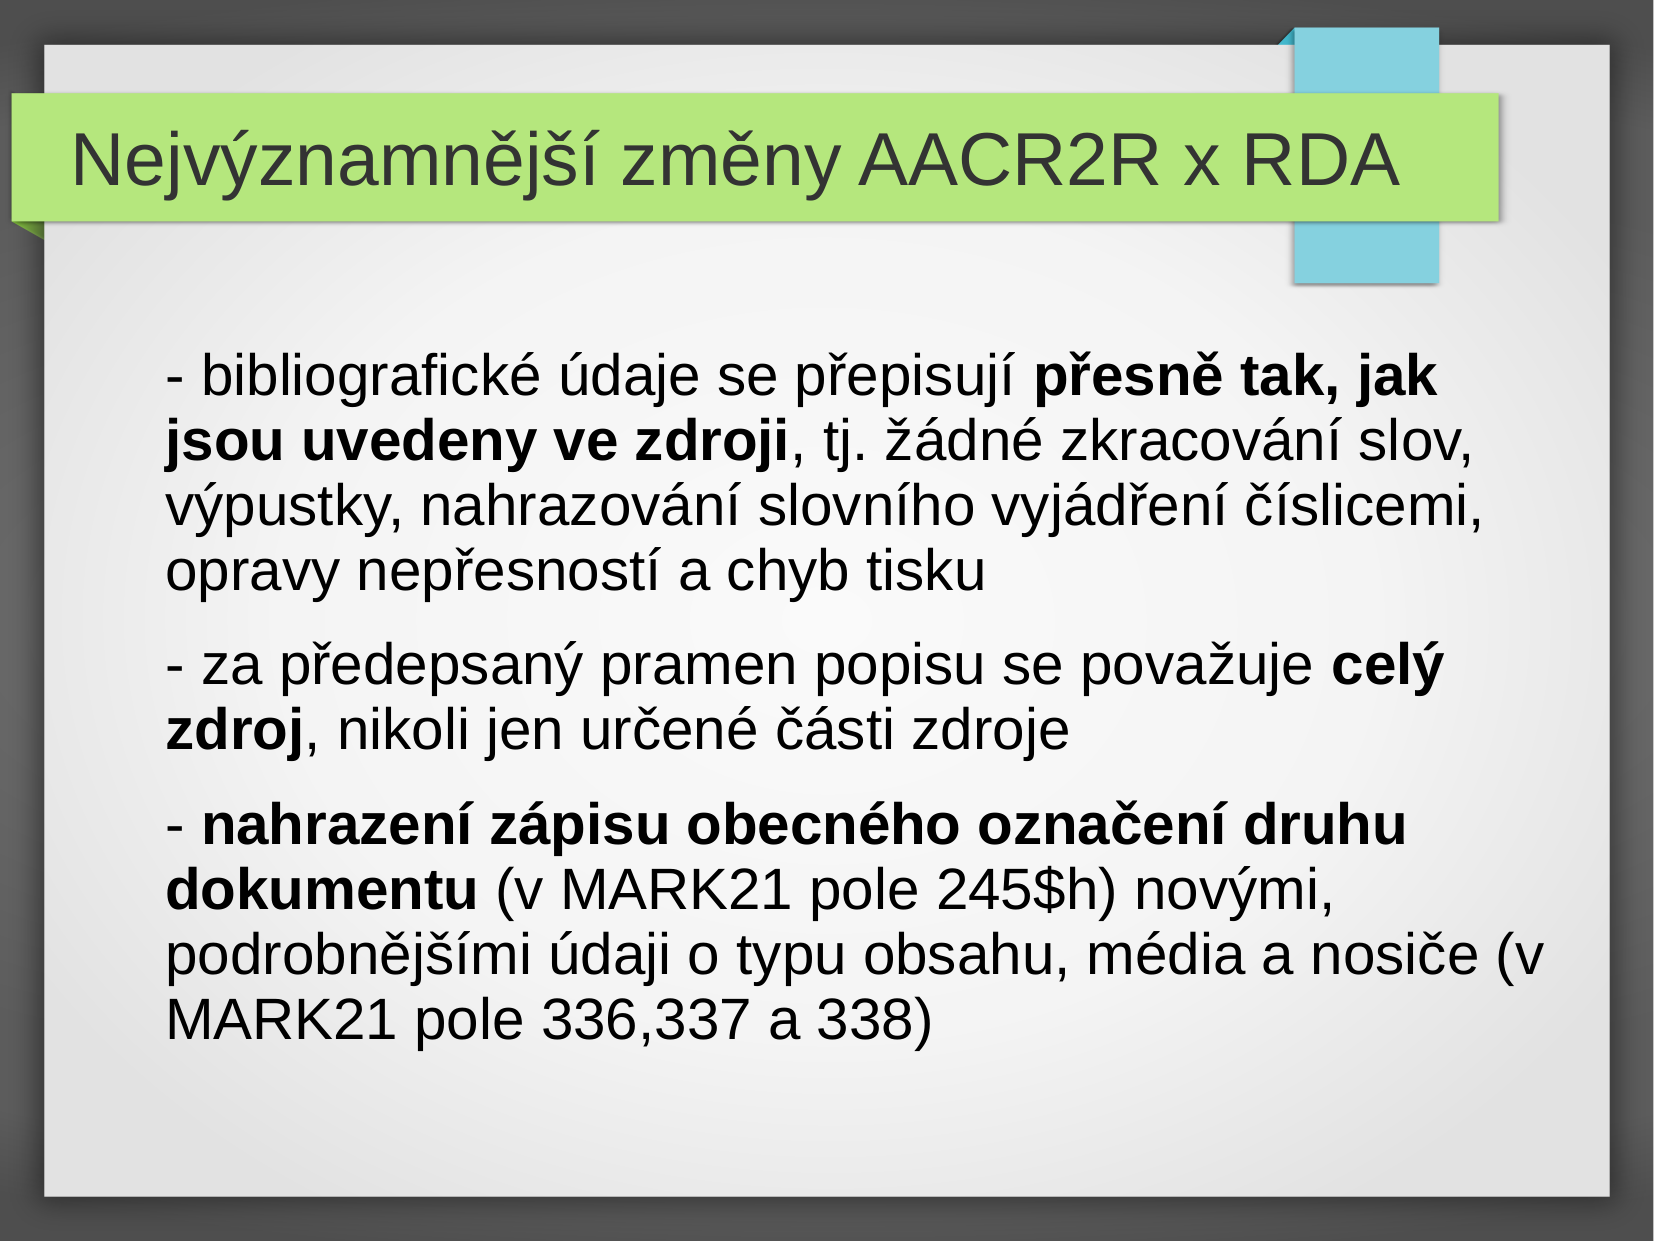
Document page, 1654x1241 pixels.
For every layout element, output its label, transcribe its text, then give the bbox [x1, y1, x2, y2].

title Nejvýznamnější změny AACR2R x RDA [70, 106, 1441, 213]
picture [0, 0, 1654, 1241]
list - bibliografické údaje se přepisují přesně tak, jak jsou uvedeny ve zdroji, tj. žádné zkracování slov, výpustky, nahrazování slovního vyjádření číslicemi, opravy nepřesností a chyb tisku - za předepsaný pramen popisu se považuje celý zdroj, nikoli jen určené části zdroje - nahrazení zápisu obecného označení druhu dokumentu (v MARK21 pole 245$h) novými, podrobnějšími údaji o typu obsahu, média a nosiče (v MARK21 pole 336,337 a 338) [94, 342, 1560, 1110]
